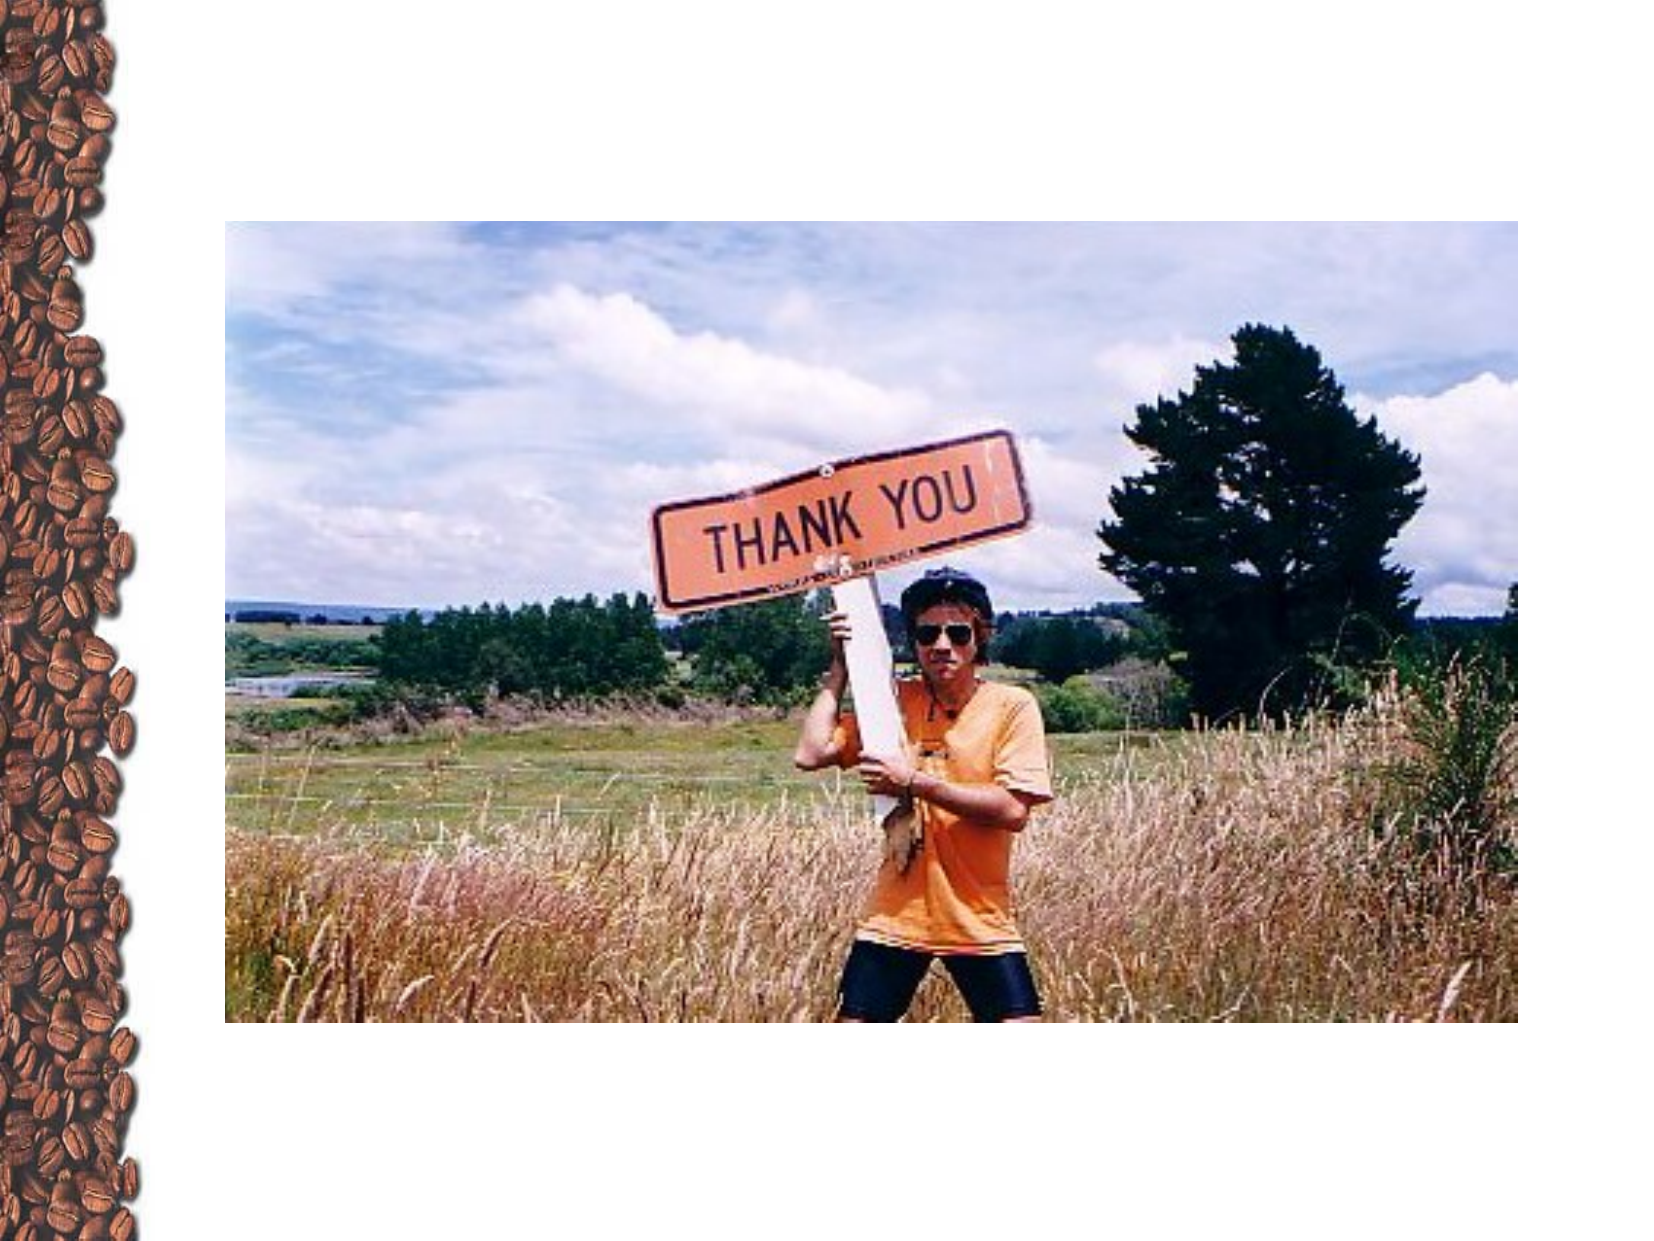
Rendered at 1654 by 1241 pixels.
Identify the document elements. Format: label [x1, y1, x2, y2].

picture [225, 221, 1518, 1023]
picture [0, 0, 155, 1241]
